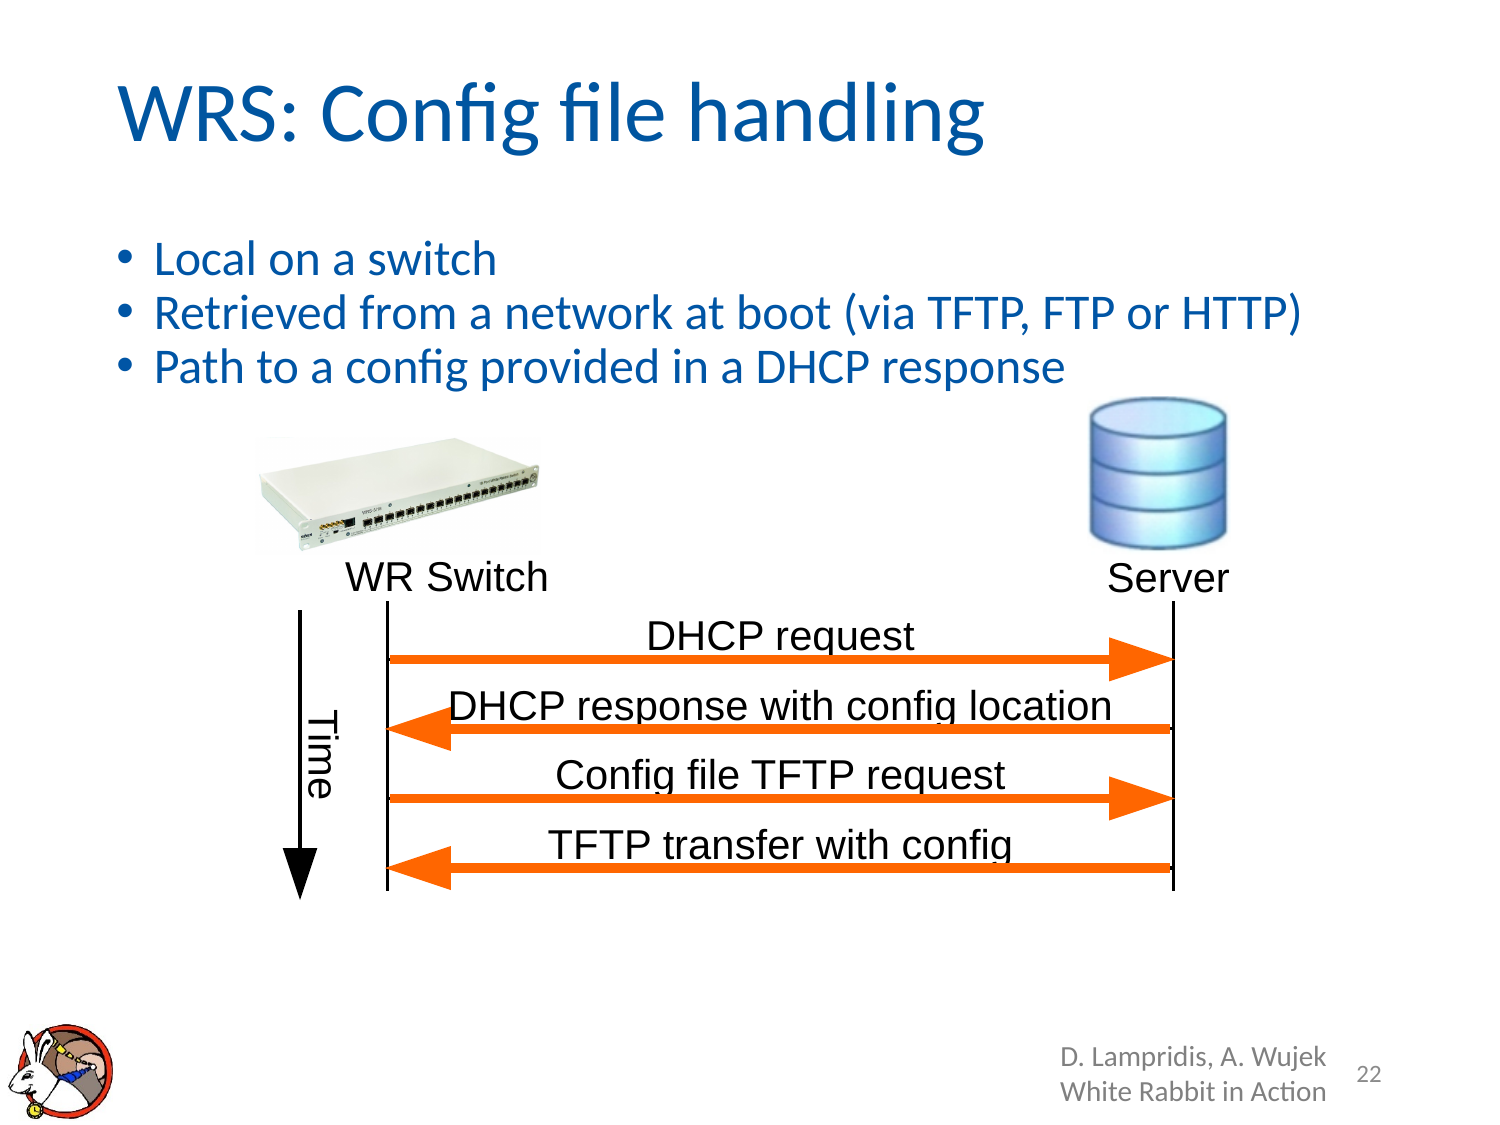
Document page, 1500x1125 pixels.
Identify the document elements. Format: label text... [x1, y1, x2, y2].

text_box WRS: Config file handling [103, 59, 1397, 169]
picture [1087, 396, 1231, 555]
text_box WR Switch [345, 553, 572, 601]
text_box Local on a switch Retrieved from a network at boot (via TFTP, FTP or HTTP) Path to a config provided in a DHCP response [101, 224, 1396, 421]
picture [7, 1024, 113, 1121]
picture [255, 437, 541, 555]
text_box Server [1060, 554, 1231, 649]
